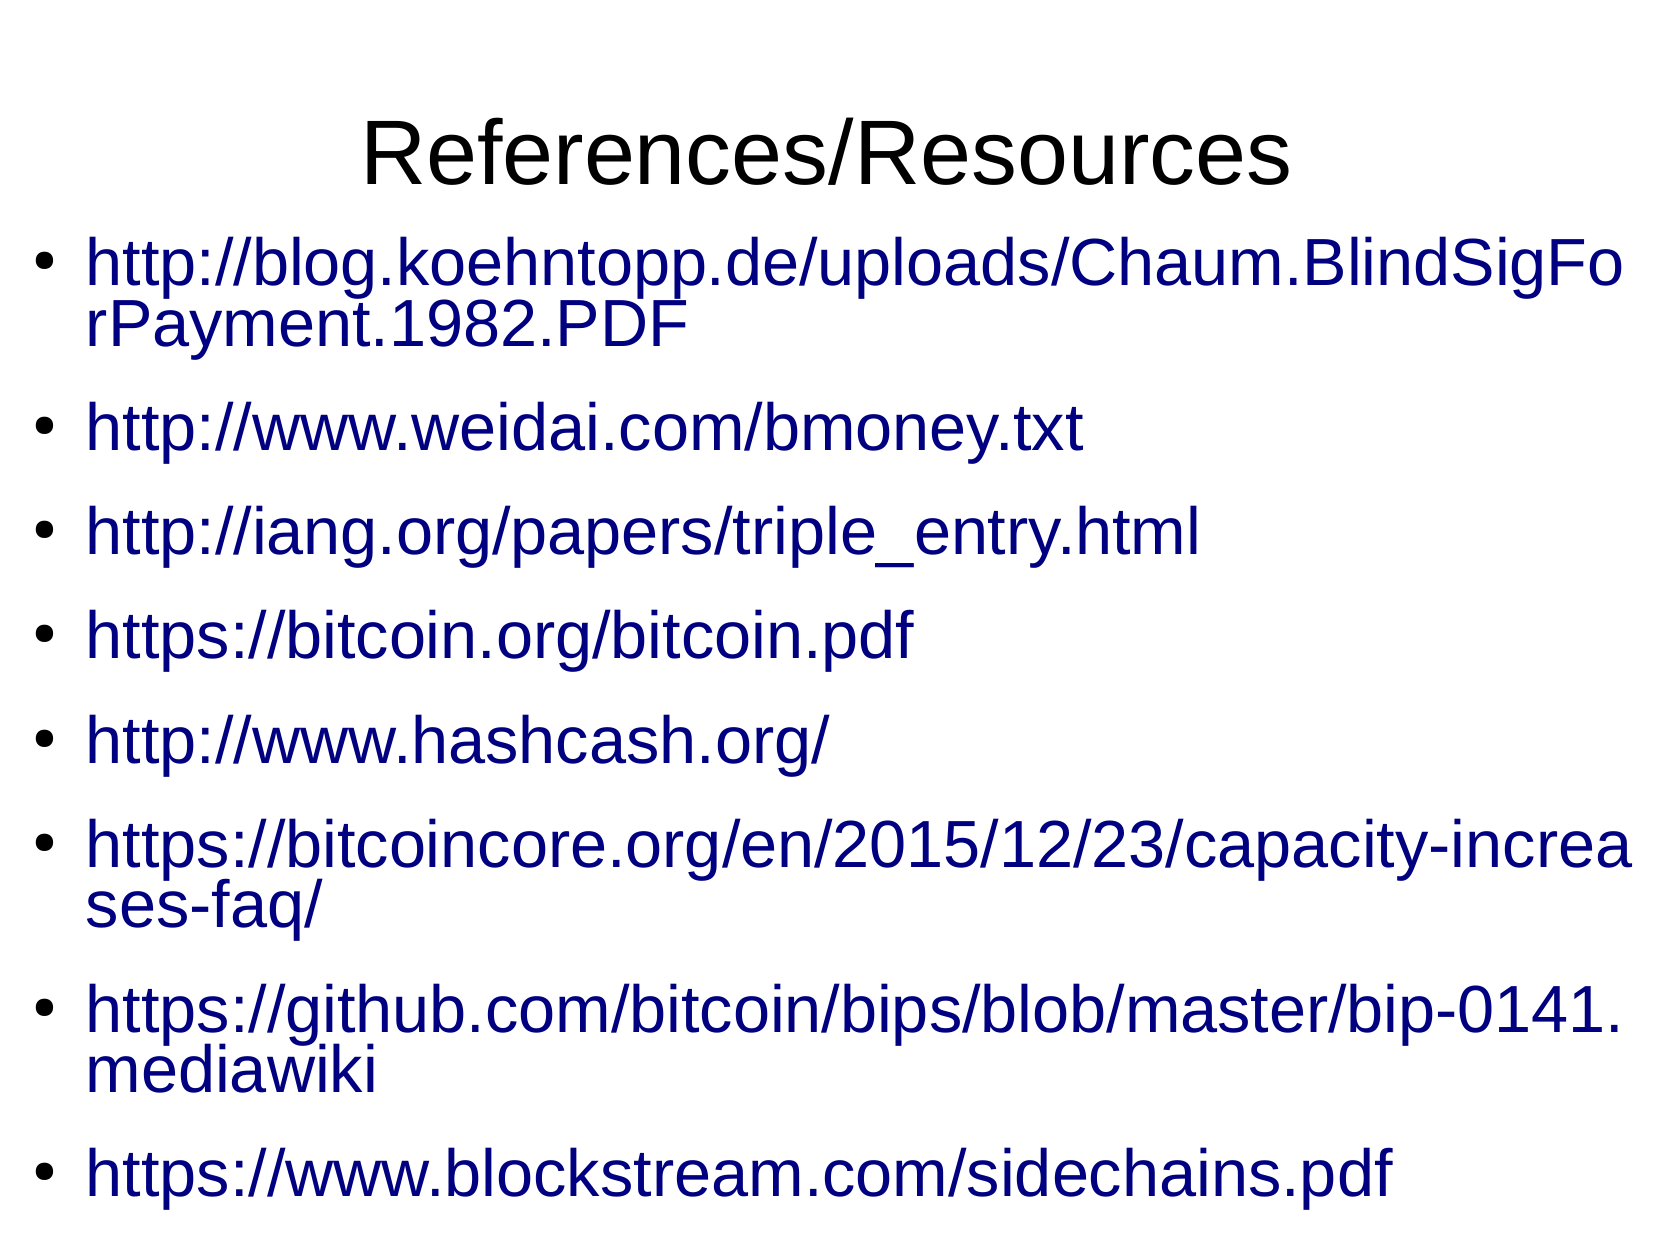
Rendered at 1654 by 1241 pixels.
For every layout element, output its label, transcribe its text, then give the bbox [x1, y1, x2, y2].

list http://blog.koehntopp.de/uploads/Chaum.BlindSigForPayment.1982.PDF http://www.weidai.com/bmoney.txt http://iang.org/papers/triple_entry.html https://bitcoin.org/bitcoin.pdf http://www.hashcash.org/ https://bitcoincore.org/en/2015/12/23/capacity-increases-faq/ https://github.com/bitcoin/bips/blob/master/bip-0141.mediawiki https://www.blockstream.com/sidechains.pdf [15, 225, 1636, 1216]
title References/Resources [82, 49, 1571, 225]
